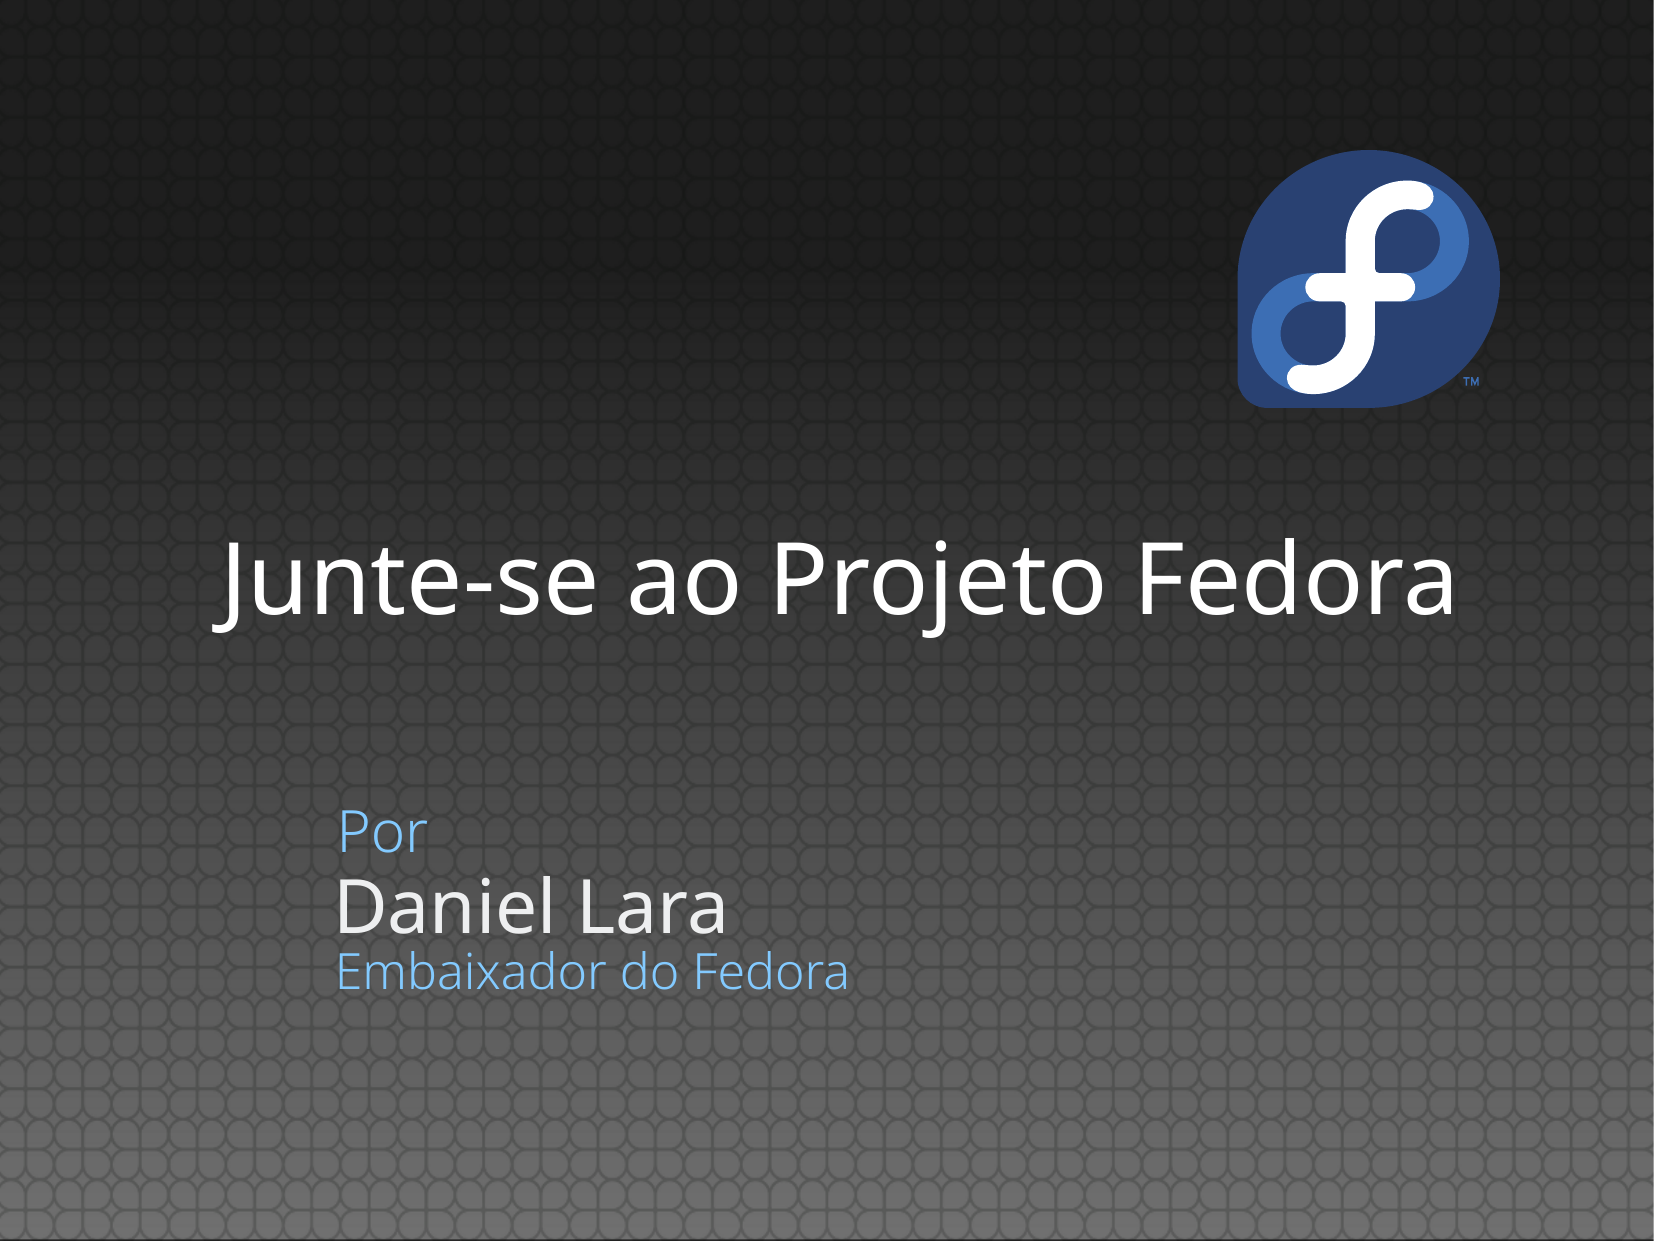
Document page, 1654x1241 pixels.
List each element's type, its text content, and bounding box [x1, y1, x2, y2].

text_box Por [321, 782, 697, 866]
text_box Junte-se ao Projeto Fedora [37, 500, 1475, 632]
text_box Daniel Lara [318, 846, 1070, 949]
text_box Embaixador do Fedora [320, 928, 931, 1002]
picture [0, 0, 1654, 1241]
